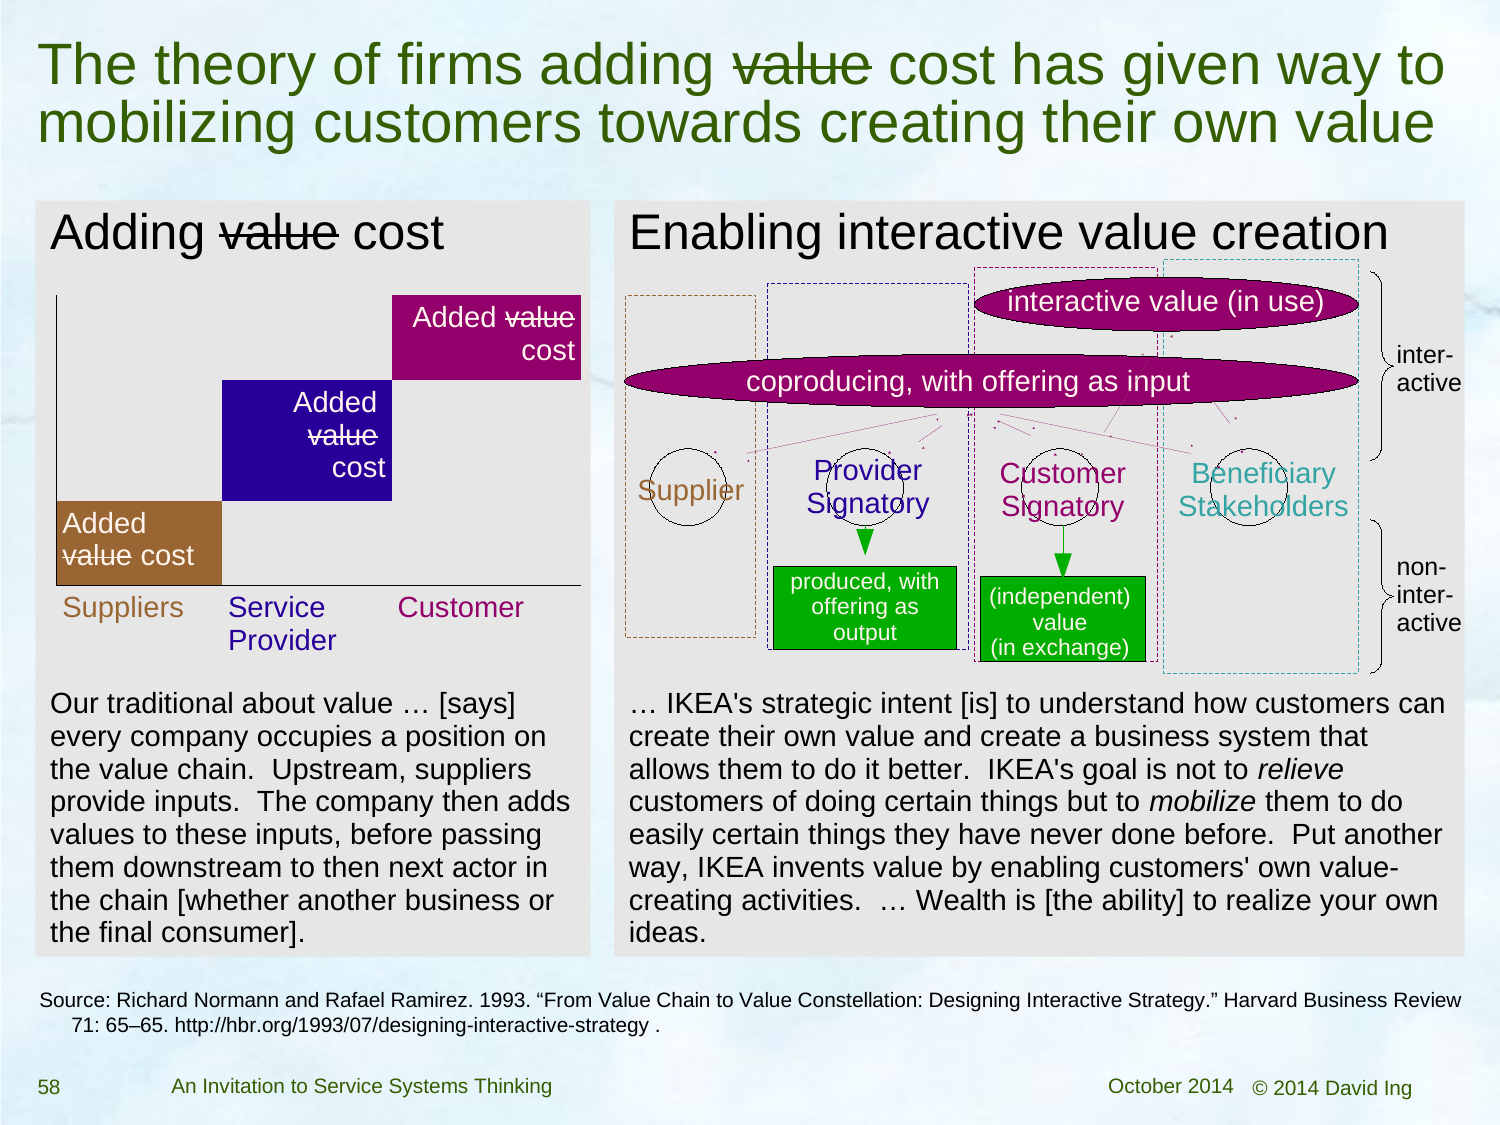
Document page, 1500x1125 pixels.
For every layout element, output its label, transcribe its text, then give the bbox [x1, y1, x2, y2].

text_box [1347, 295, 1359, 314]
text_box Our traditional about value … [says] every company occupies a position on the value chain. Upstream, suppliers provide inputs. The company then adds values to these inputs, before passing them downstream to then next actor in the chain [whether another business or the final consumer]. [35, 277, 591, 957]
title The theory of firms adding value cost has given way to mobilizing customers towards creating their own value [37, 37, 1463, 176]
table_cell Added value cost [222, 380, 392, 501]
text_box [974, 295, 986, 314]
text_box Adding value cost [35, 197, 591, 277]
table_cell [57, 380, 222, 501]
text_box Source: Richard Normann and Rafael Ramirez. 1993. “From Value Chain to Value Constellation: Designing Interactive Strategy.” Harvard Business Review 71: 65–65. http://hbr.org/1993/07/designing-interactive-strategy . [24, 979, 1495, 1066]
text_box Beneficiary Stakeholders [1163, 454, 1365, 526]
text_box [1276, 363, 1359, 398]
text_box Customer Signatory [980, 460, 1146, 520]
table_header [222, 295, 392, 380]
text_box Supplier [620, 460, 762, 520]
table_cell Suppliers [56, 586, 222, 670]
text_box Enabling interactive value creation [614, 197, 1453, 277]
table_cell [392, 501, 581, 585]
table_cell Added value cost [57, 501, 222, 585]
text_box coproducing, with offering as input [661, 354, 1276, 408]
picture [0, 0, 1500, 1125]
text_box Provider Signatory [779, 459, 957, 514]
table_header [57, 295, 222, 380]
text_box non-inter-active [1381, 545, 1489, 644]
text_box [1077, 328, 1256, 332]
table_cell [222, 501, 392, 585]
text_box [624, 369, 661, 393]
table_cell Customer [392, 586, 581, 670]
text_box interactive value (in use) [986, 274, 1347, 328]
table_header Added value cost [392, 295, 581, 380]
text_box (independent) value (in exchange) [974, 571, 1146, 674]
text_box produced, with offering as output [773, 555, 957, 658]
table_cell [392, 380, 581, 501]
text_box inter-active [1381, 333, 1489, 402]
table_cell Service Provider [222, 586, 392, 670]
text_box … IKEA's strategic intent [is] to understand how customers can create their own value and create a business system that allows them to do it better. IKEA's goal is not to relieve customers of doing certain things but to mobilize them to do easily certain things they have never done before. Put another way, IKEA invents value by enabling customers' own value-creating activities. … Wealth is [the ability] to realize your own ideas. [614, 200, 1465, 957]
